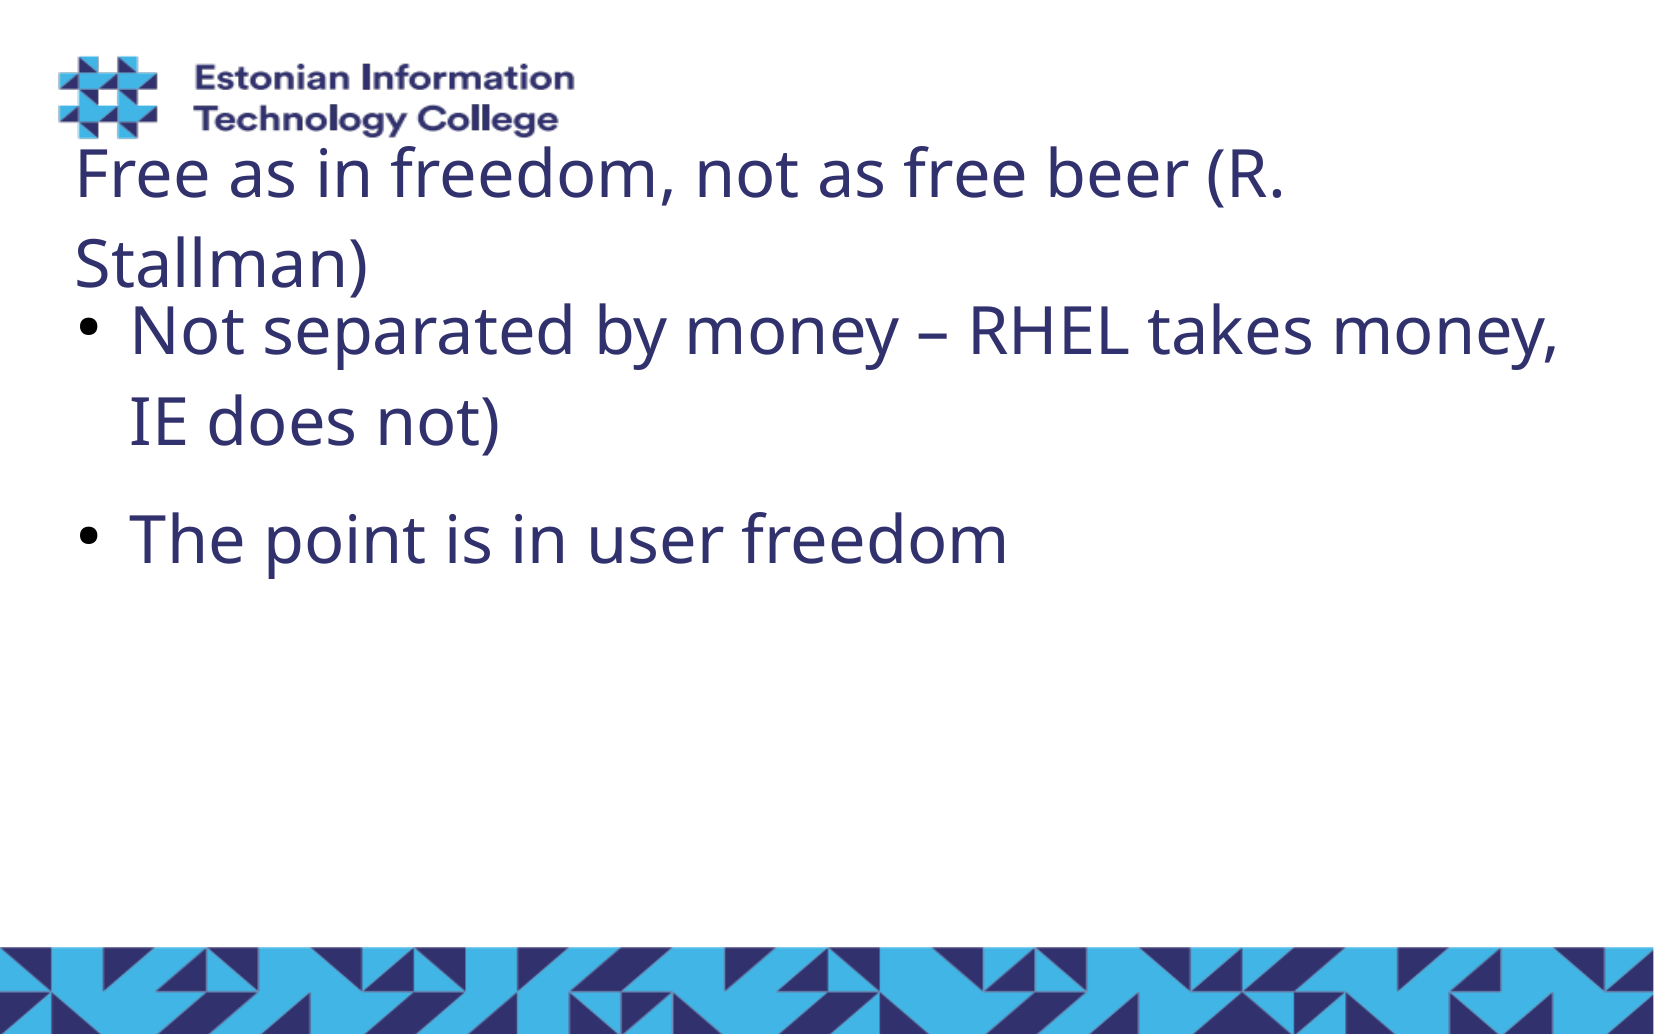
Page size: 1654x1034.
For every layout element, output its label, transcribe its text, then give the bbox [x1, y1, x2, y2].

list Not separated by money – RHEL takes money, IE does not) The point is in user freedom [59, 283, 1595, 936]
title Free as in freedom, not as free beer (R. Stallman) [74, 147, 1542, 283]
